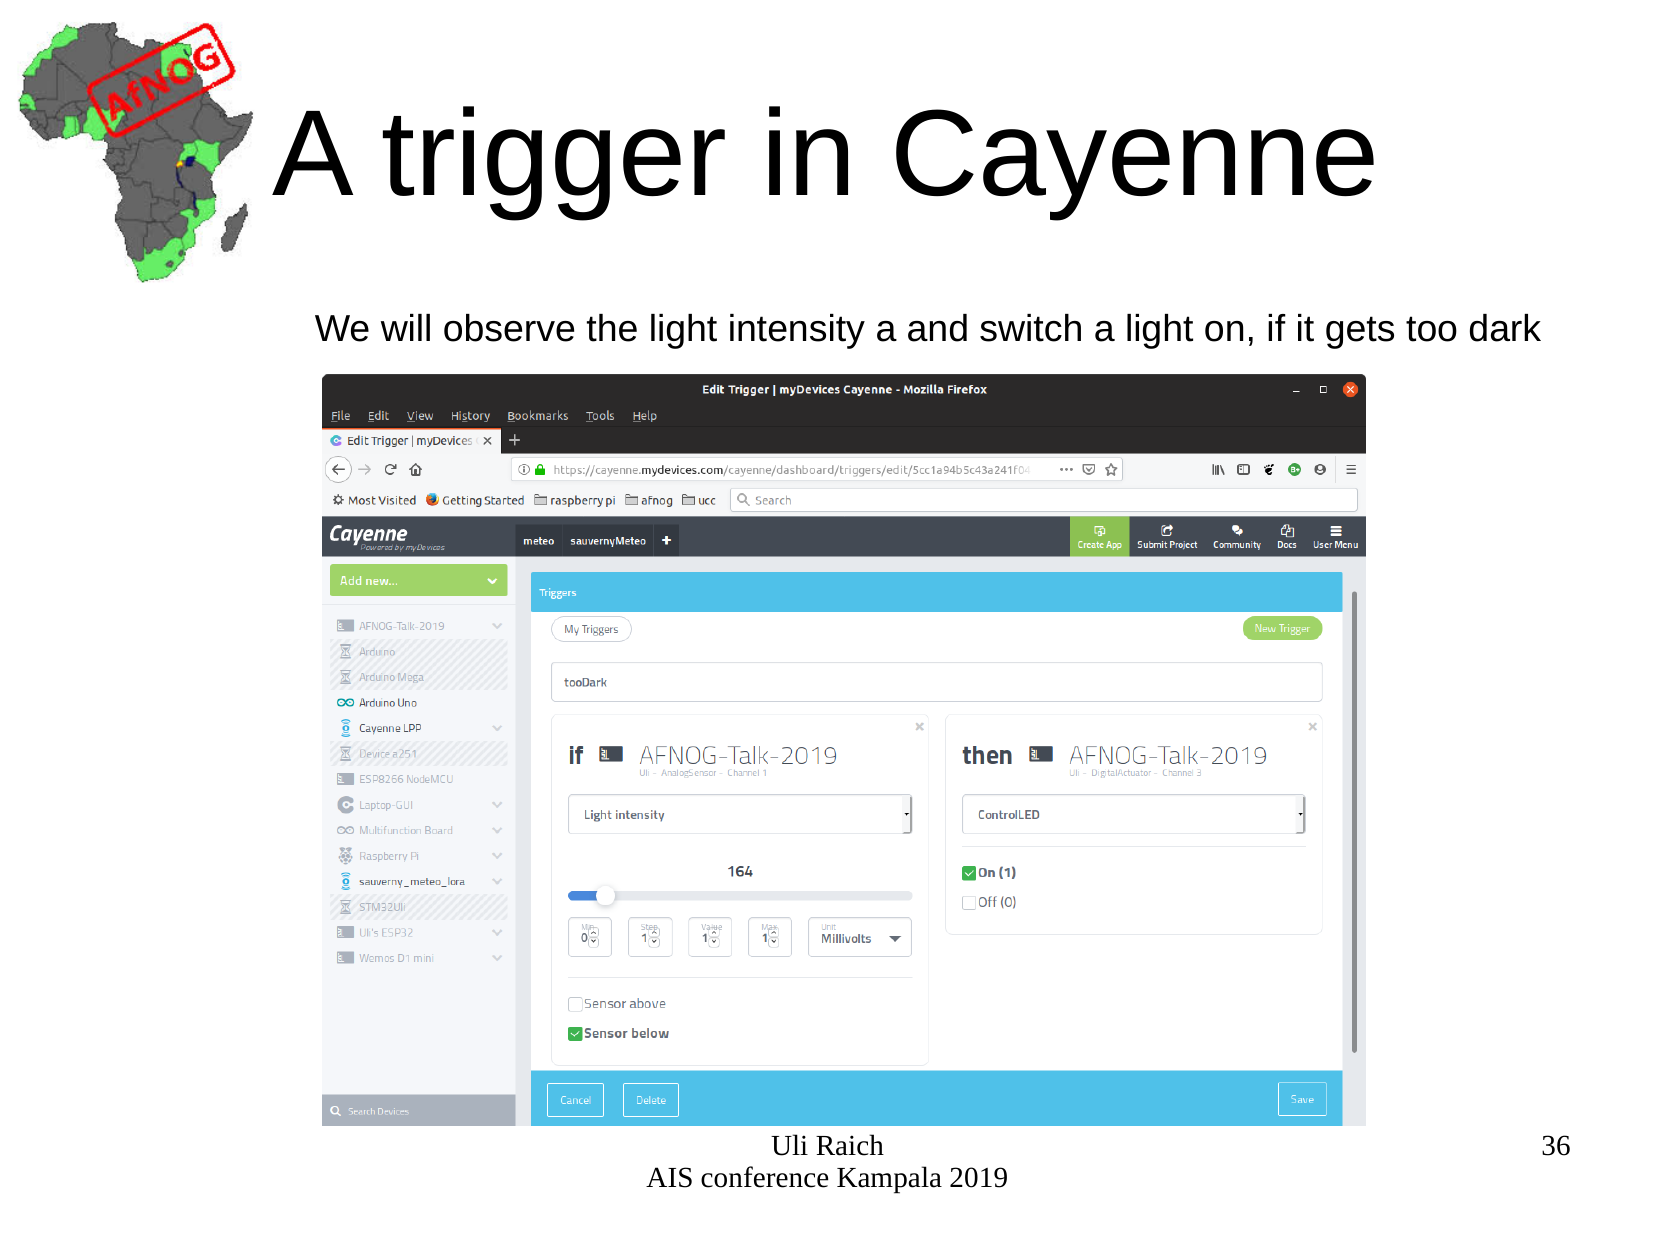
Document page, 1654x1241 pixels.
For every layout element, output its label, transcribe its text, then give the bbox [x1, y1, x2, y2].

text_box We will observe the light intensity a and switch a light on, if it gets too dark [300, 300, 1557, 399]
picture [9, 0, 259, 291]
title A trigger in Cayenne [82, 49, 1571, 257]
picture [322, 399, 1366, 1126]
